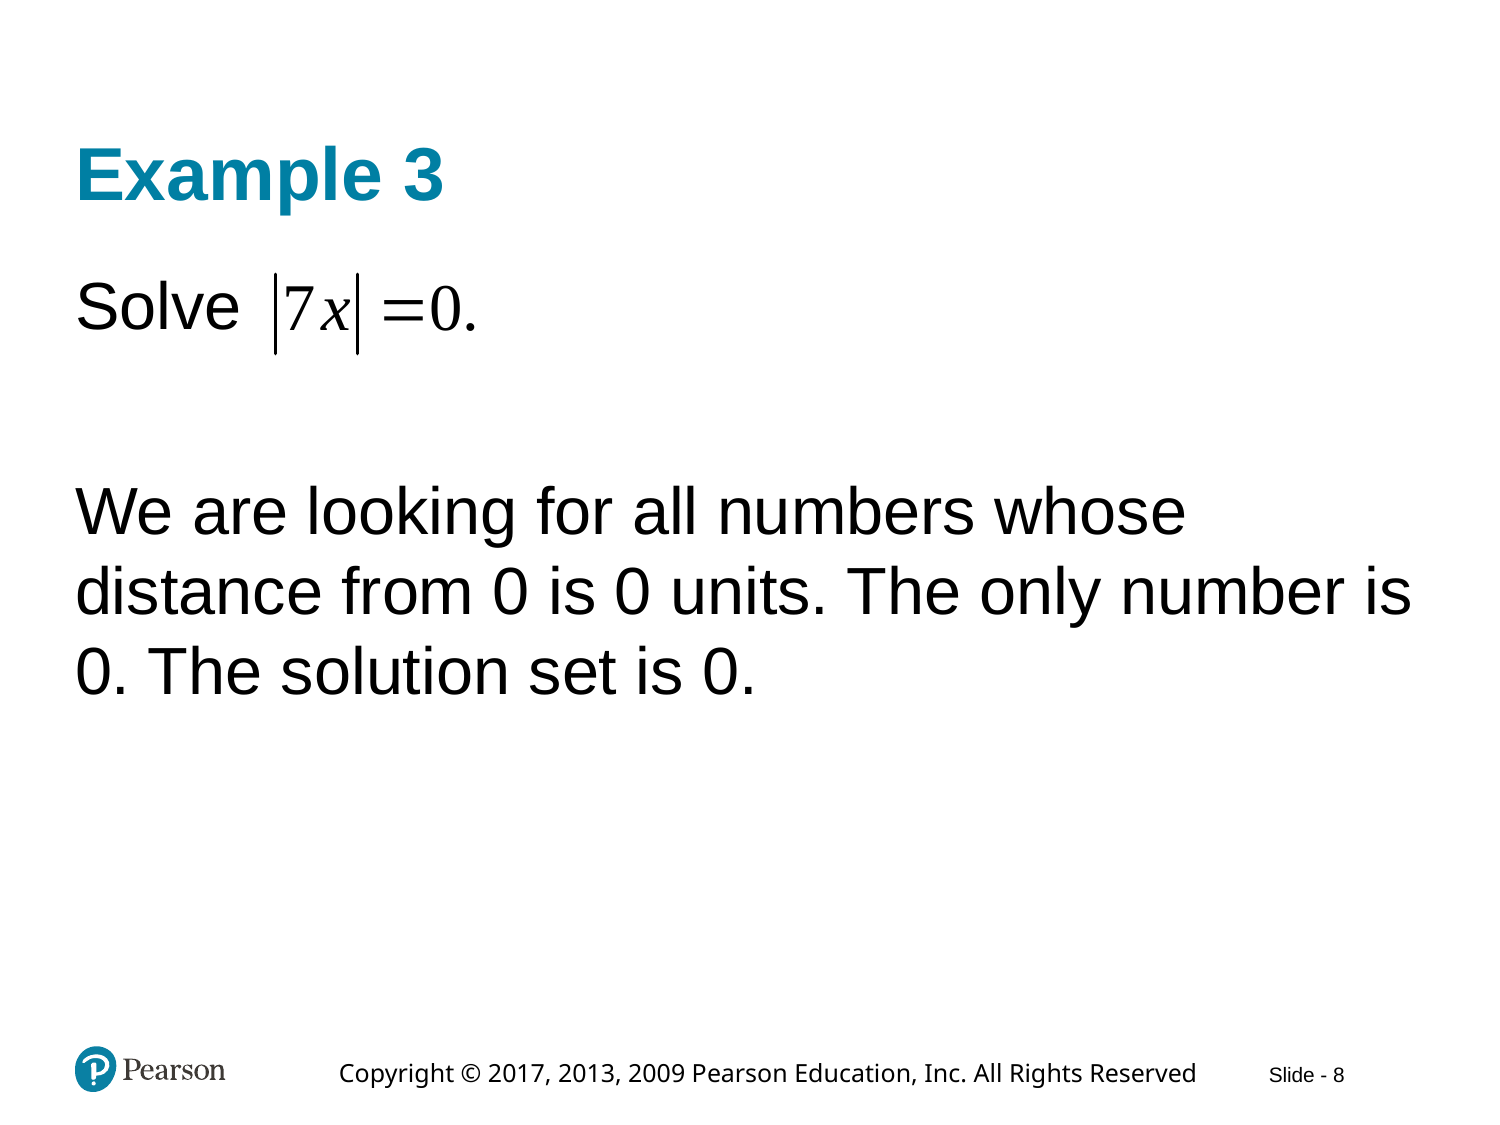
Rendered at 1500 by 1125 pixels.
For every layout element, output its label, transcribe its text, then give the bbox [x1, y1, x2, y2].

chart [268, 269, 480, 359]
list We are looking for all numbers whose distance from 0 is 0 units. The only number is 0. The solution set is 0. [75, 467, 1425, 750]
title Example 3 [75, 35, 1425, 216]
list Solve [75, 262, 250, 342]
